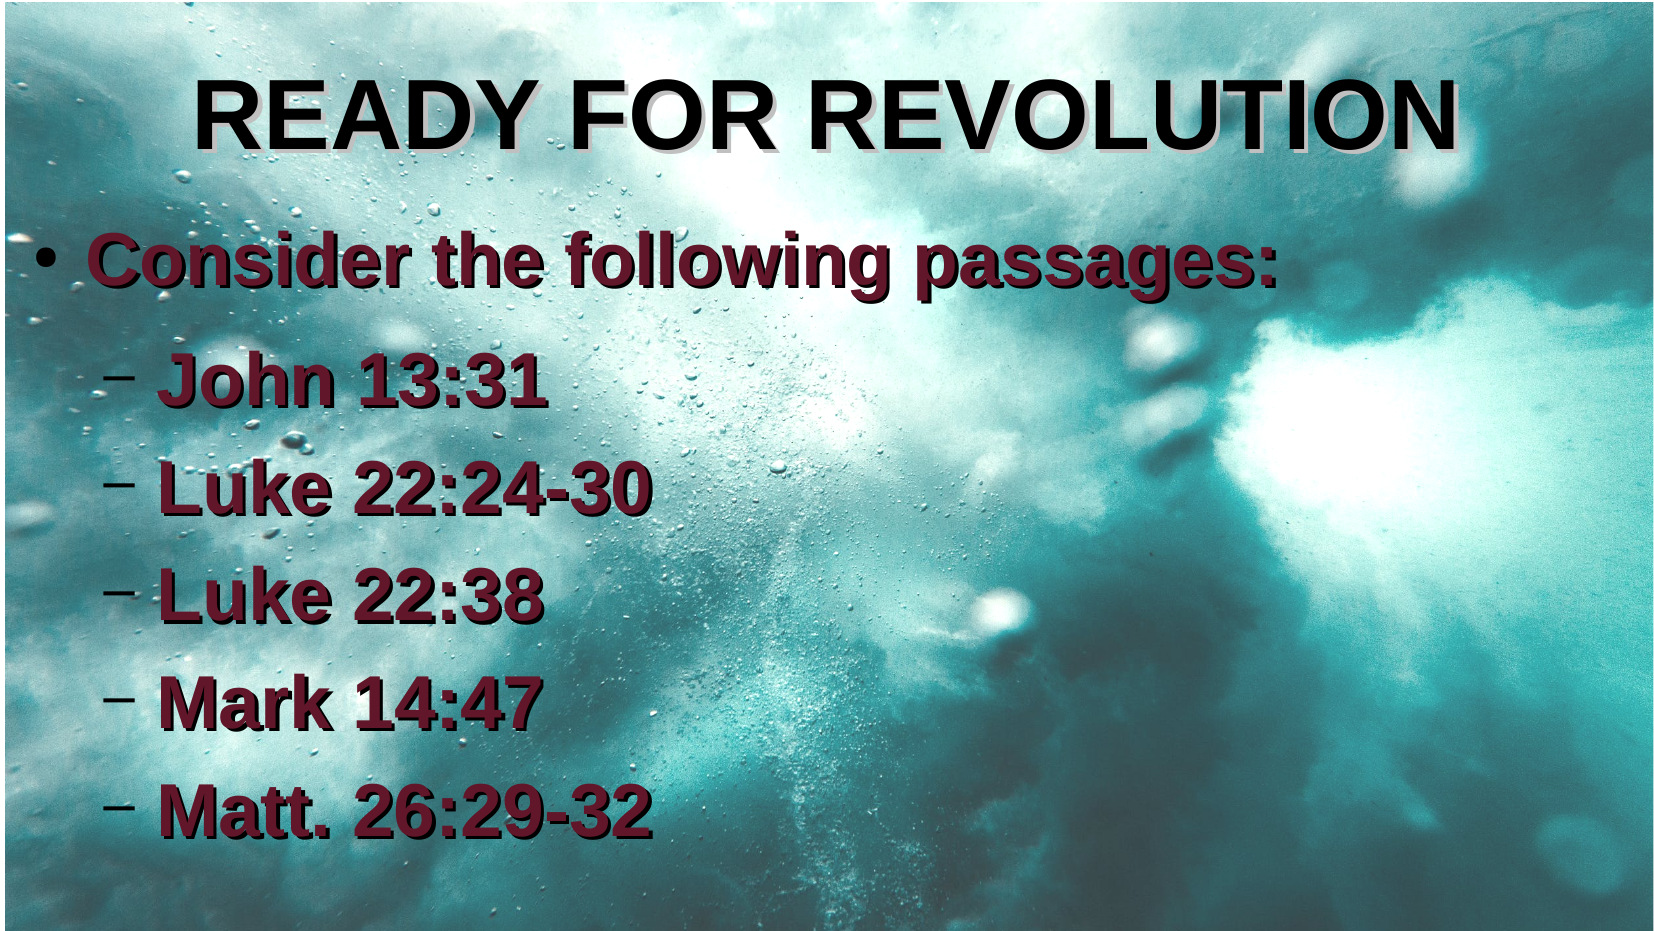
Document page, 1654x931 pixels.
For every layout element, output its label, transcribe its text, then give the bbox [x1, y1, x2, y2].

title READY FOR REVOLUTION [82, 37, 1571, 193]
picture [5, 2, 1654, 931]
list Consider the following passages: John 13:31 Luke 22:24-30 Luke 22:38 Mark 14:47 Matt. 26:29-32 [15, 217, 1636, 916]
